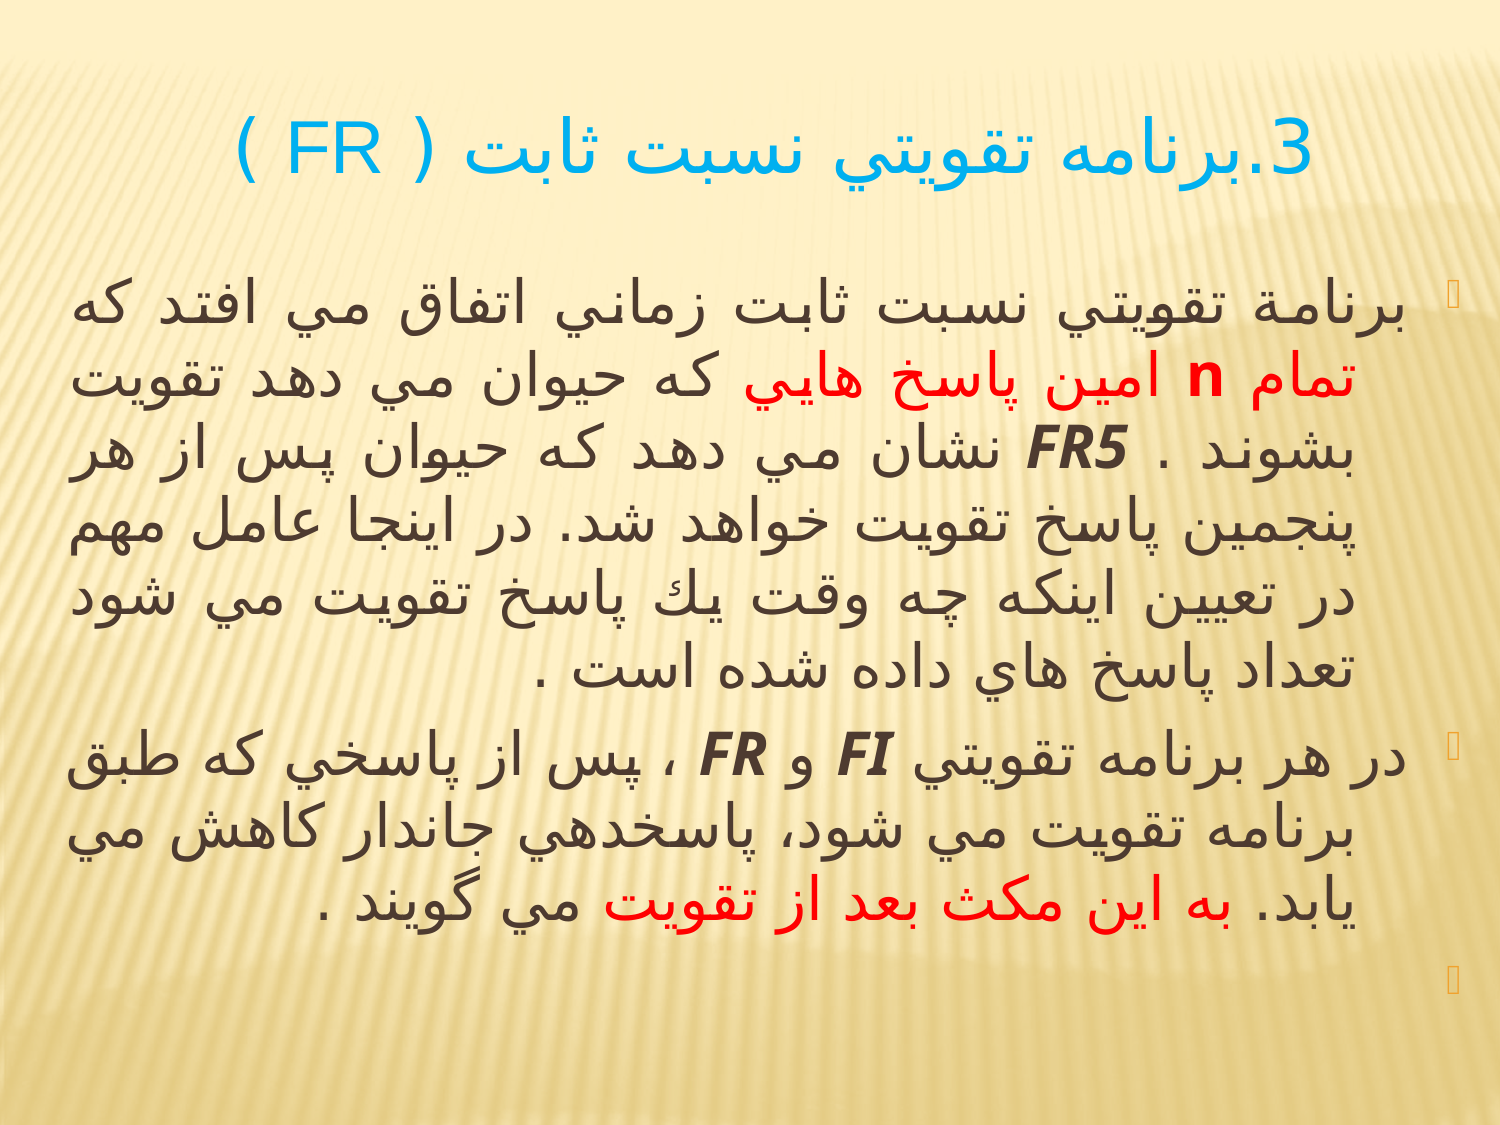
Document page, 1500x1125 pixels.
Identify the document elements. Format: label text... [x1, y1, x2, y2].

list برنامة تقويتي نسبت ثابت زماني اتفاق مي افتد كه تمام n امين پاسخ هايي كه حيوان مي دهد تقويت بشوند . FR5 نشان مي دهد كه حيوان پس از هر پنجمين پاسخ تقويت خواهد شد. در اينجا عامل مهم در تعيين اينكه چه وقت يك پاسخ تقويت مي شود تعداد پاسخ هاي داده شده است . در هر برنامه تقويتي FI و FR ، پس از پاسخي كه طبق برنامه تقويت مي شود، پاسخدهي جاندار كاهش مي يابد. به اين مكث بعد از تقويت مي گويند . [50, 254, 1476, 998]
title 3.برنامه تقويتي نسبت ثابت ( FR ) [50, 75, 1476, 213]
